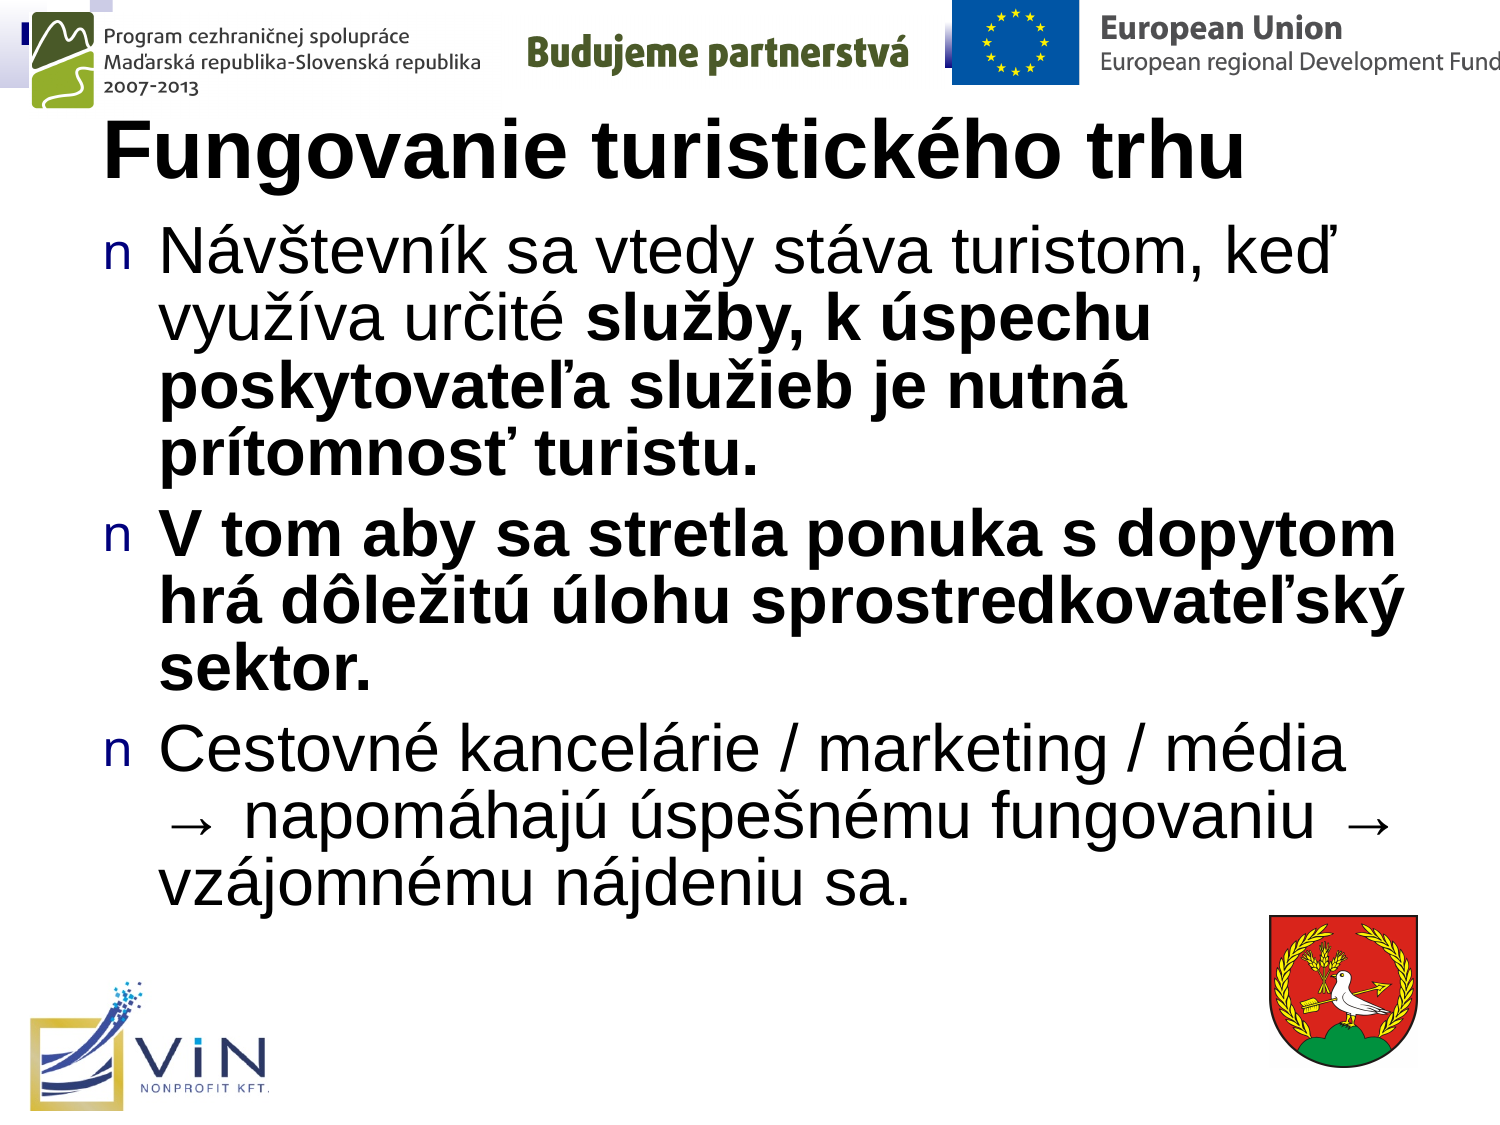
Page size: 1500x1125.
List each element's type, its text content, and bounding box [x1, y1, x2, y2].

list Návštevník sa vtedy stáva turistom, keď využíva určité služby, k úspechu poskytovateľa služieb je nutná prítomnosť turistu. V tom aby sa stretla ponuka s dopytom hrá dôležitú úlohu sprostredkovateľský sektor. Cestovné kancelárie / marketing / média → napomáhajú úspešnému fungovaniu → vzájomnému nájdeniu sa. [87, 212, 1438, 1025]
picture [29, 12, 945, 119]
picture [952, 0, 1500, 87]
picture [7, 980, 269, 1111]
title Fungovanie turistického trhu [87, 37, 1438, 212]
picture [1269, 915, 1418, 1068]
